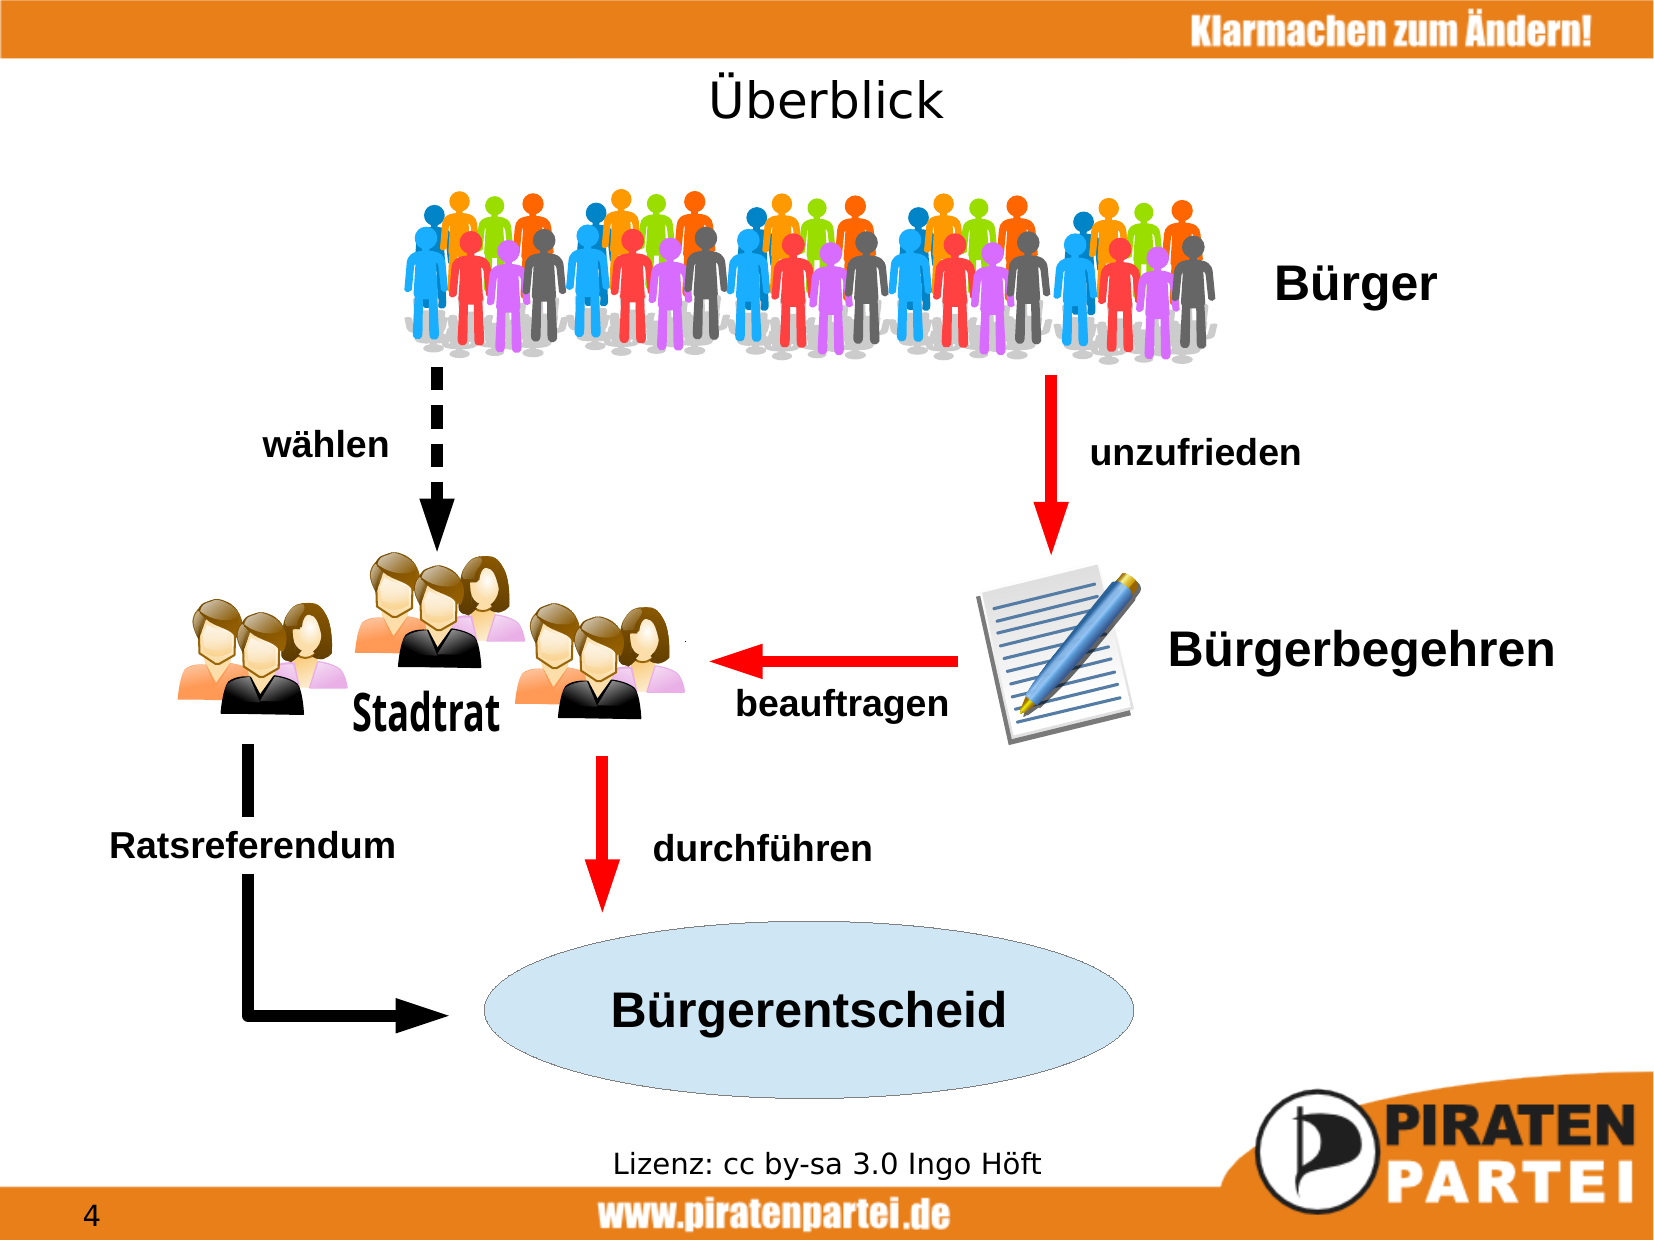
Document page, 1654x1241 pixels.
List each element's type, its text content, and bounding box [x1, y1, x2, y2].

picture [0, 0, 1654, 1240]
text_box beauftragen [720, 674, 957, 732]
text_box unzufrieden [1074, 424, 1323, 482]
title Überblick [82, 49, 1571, 154]
text_box Ratsreferendum [94, 817, 412, 875]
text_box durchführen [637, 819, 910, 877]
text_box Bürgerentscheid [484, 921, 1134, 1099]
text_box wählen [248, 415, 405, 473]
text_box Bürgerbegehren [1152, 614, 1571, 685]
text_box Bürger [1259, 248, 1453, 319]
